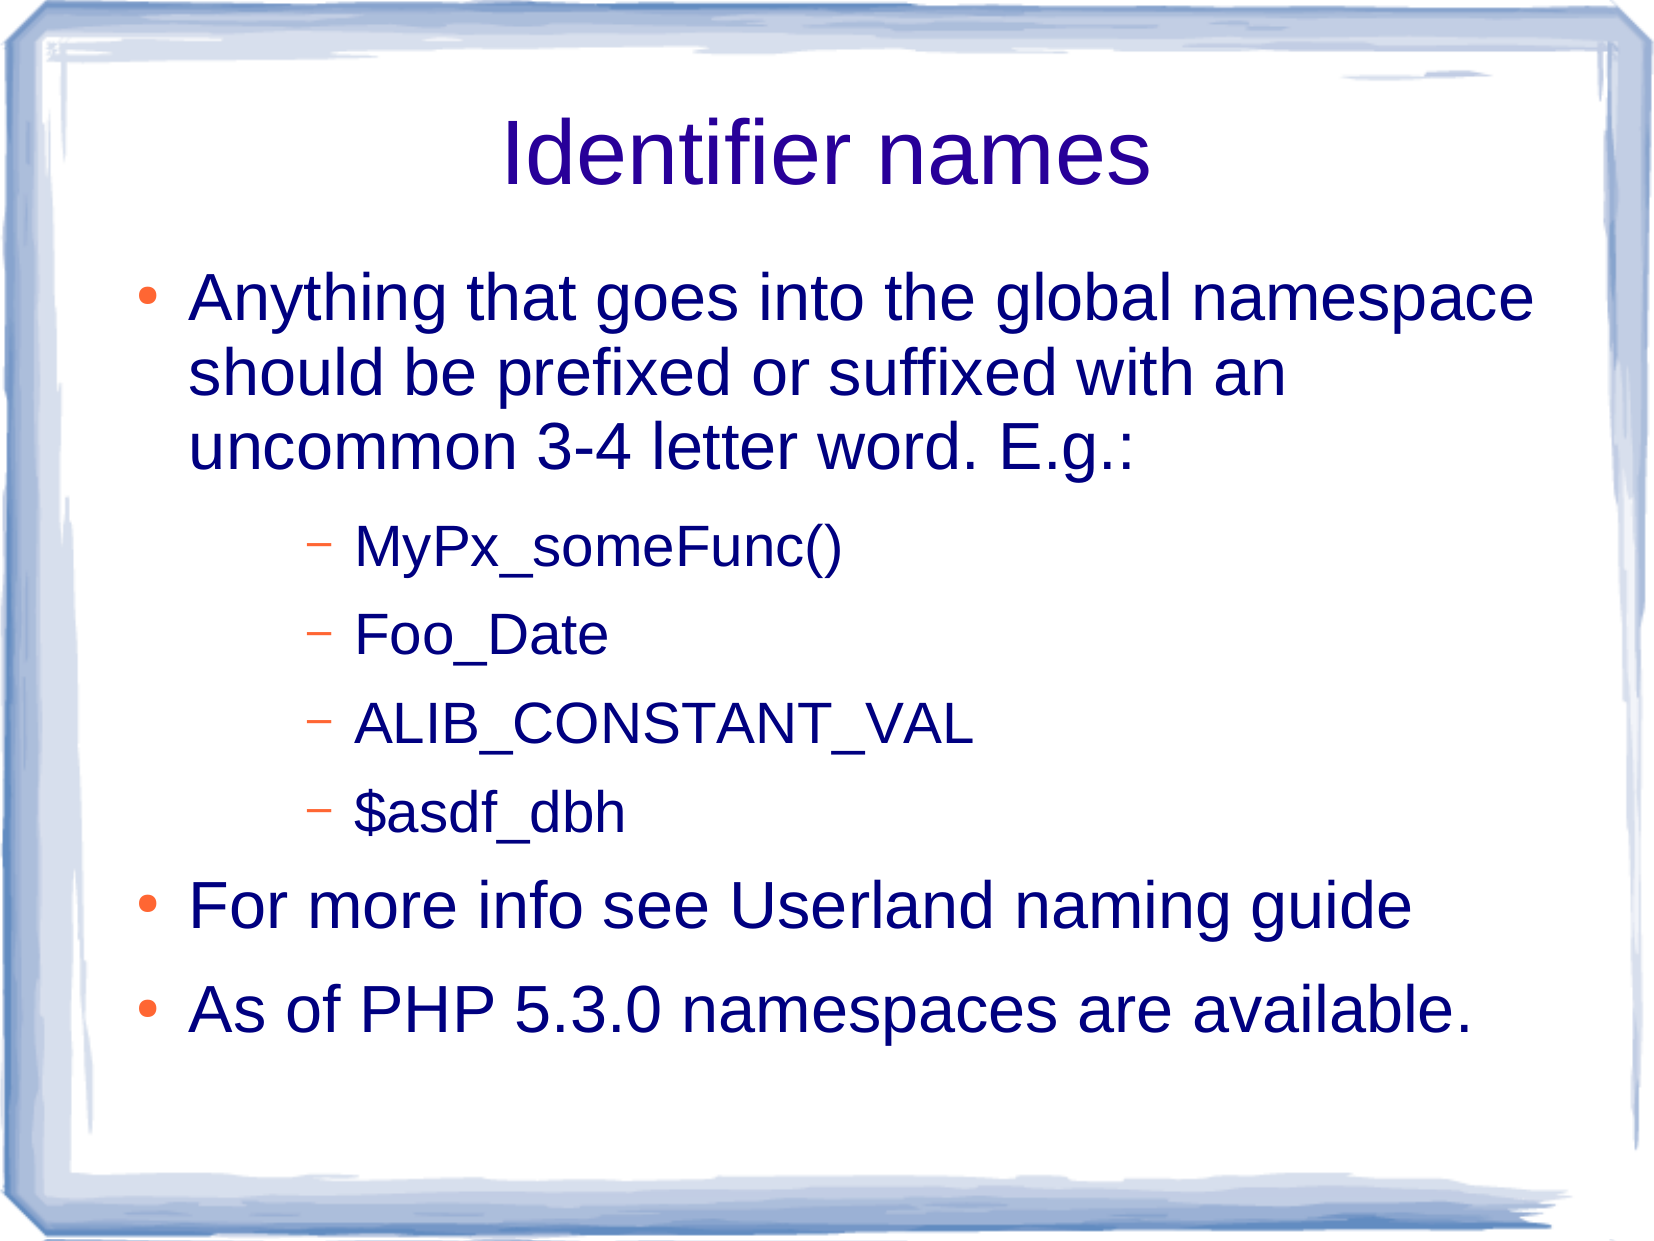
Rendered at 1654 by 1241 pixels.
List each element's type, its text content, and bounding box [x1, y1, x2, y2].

picture [0, 0, 1654, 1241]
title Identifier names [82, 49, 1571, 257]
list Anything that goes into the global namespace should be prefixed or suffixed with an uncommon 3-4 letter word. E.g.: MyPx_someFunc() Foo_Date ALIB_CONSTANT_VAL $asdf_dbh For more info see Userland naming guide As of PHP 5.3.0 namespaces are available. [118, 259, 1571, 1079]
